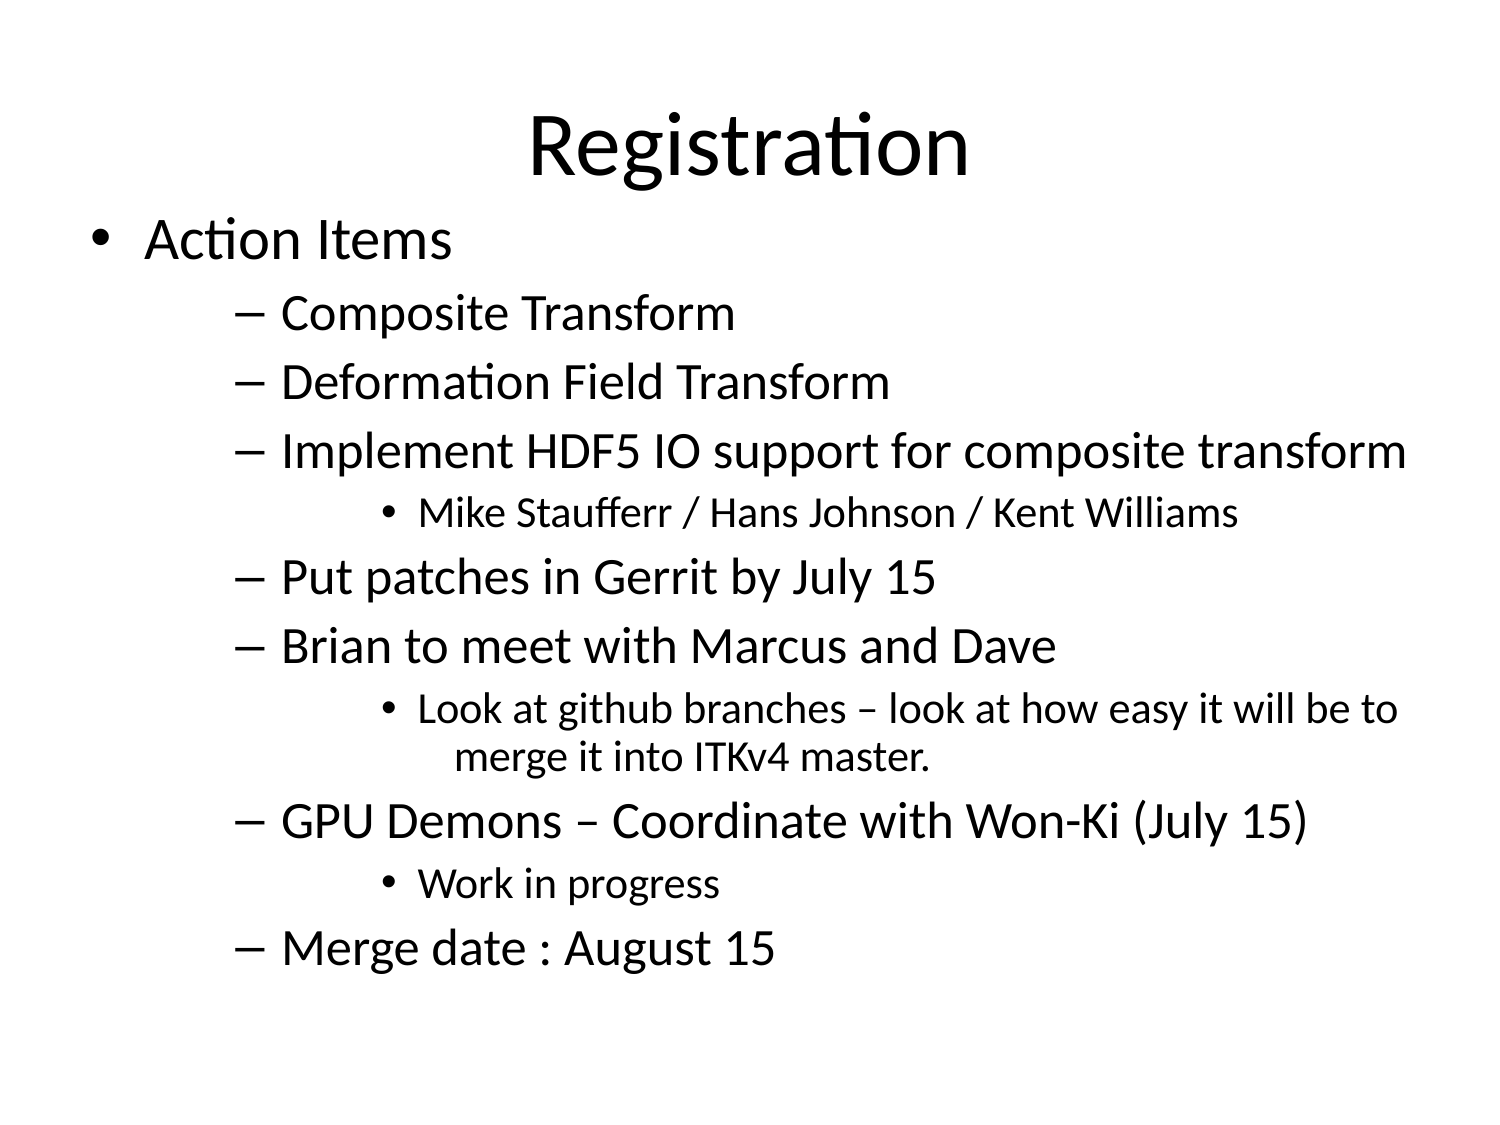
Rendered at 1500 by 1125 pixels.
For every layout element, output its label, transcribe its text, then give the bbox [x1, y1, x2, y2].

list Action Items Composite Transform Deformation Field Transform Implement HDF5 IO support for composite transform Mike Staufferr / Hans Johnson / Kent Williams Put patches in Gerrit by July 15 Brian to meet with Marcus and Dave Look at github branches – look at how easy it will be to merge it into ITKv4 master. GPU Demons – Coordinate with Won-Ki (July 15) Work in progress Merge date : August 15 [75, 200, 1426, 1038]
title Registration [75, 45, 1426, 200]
